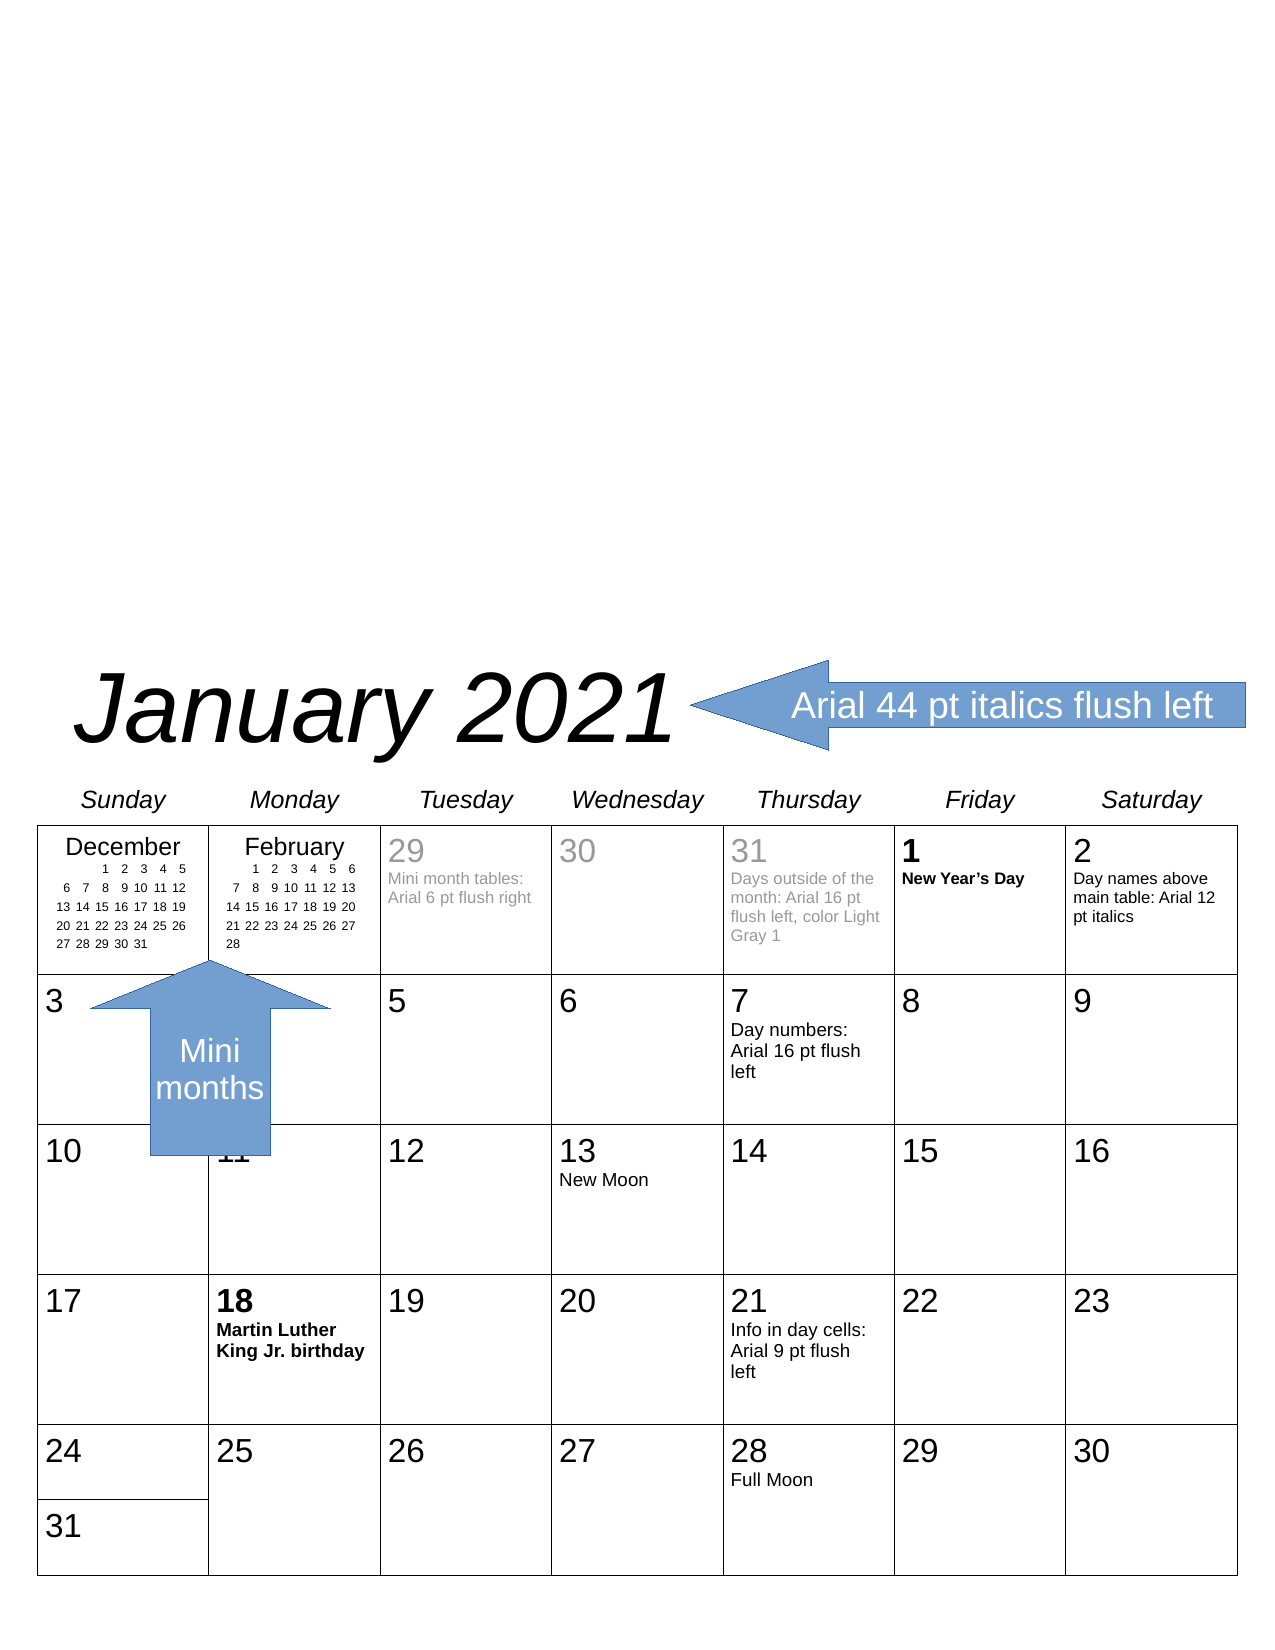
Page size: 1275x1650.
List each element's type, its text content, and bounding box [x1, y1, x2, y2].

table_cell 28 [70, 938, 90, 956]
table_cell [317, 956, 336, 975]
table_cell 20 [336, 900, 356, 919]
table_cell [317, 938, 336, 956]
table_cell 28 Full Moon [724, 1425, 894, 1575]
table_cell 17 [279, 900, 298, 919]
table_cell 16 [109, 900, 128, 919]
table_cell 27 [552, 1425, 723, 1575]
table_cell 22 [240, 919, 259, 938]
table_cell 14 [221, 900, 240, 919]
text_box January 2021 [60, 645, 1231, 772]
table_header 3 [128, 863, 148, 881]
table_cell 27 [336, 919, 356, 938]
table_cell [336, 956, 356, 975]
text_box Mini months [90, 960, 331, 1156]
table_cell 9 [1066, 975, 1237, 1124]
table_cell 26 [167, 919, 186, 938]
table_header Monday [209, 779, 380, 824]
table_cell 18 Martin Luther King Jr. birthday [209, 1275, 380, 1424]
table_cell [90, 956, 109, 975]
table_header Tuesday [380, 779, 552, 824]
table_cell 6 [51, 881, 70, 900]
table_header 4 [148, 863, 167, 881]
table_header 31 Days outside of the month: Arial 16 pt flush left, color Light Gray 1 [724, 826, 894, 974]
table_cell 9 [109, 881, 128, 900]
table_cell 19 [381, 1275, 551, 1424]
table_cell 24 [279, 919, 298, 938]
table_header 6 [336, 863, 356, 881]
table_cell 23 [259, 919, 279, 938]
table_cell 21 [221, 919, 240, 938]
table_cell [298, 956, 317, 975]
table_cell [336, 938, 356, 956]
table_header 2 [259, 863, 279, 881]
table_cell 20 [51, 919, 70, 938]
table_header [70, 863, 90, 881]
table_cell 28 [221, 938, 240, 956]
table_cell 15 [895, 1125, 1065, 1274]
table_cell 10 [128, 881, 148, 900]
table_header Saturday [1066, 779, 1238, 824]
table_cell 16 [1066, 1125, 1237, 1274]
table_cell 29 [895, 1425, 1065, 1575]
table_header 4 [298, 863, 317, 881]
table_cell 25 [148, 919, 167, 938]
table_header February [209, 826, 380, 974]
table_header 30 [552, 826, 723, 974]
table_cell [279, 938, 298, 956]
table_cell [298, 938, 317, 956]
table_cell [51, 956, 70, 975]
table_cell 4 [250, 975, 380, 1124]
table_cell [148, 938, 167, 956]
table_cell 22 [90, 919, 109, 938]
table_header 29 Mini month tables: Arial 6 pt flush right [381, 826, 551, 974]
table_cell 17 [128, 900, 148, 919]
table_cell [221, 956, 240, 971]
table_cell 27 [51, 938, 70, 956]
table_header 1 [90, 863, 109, 881]
table_header [51, 863, 70, 881]
table_cell 30 [1066, 1425, 1237, 1575]
table_cell 3 [38, 975, 170, 1124]
table_cell 10 [279, 881, 298, 900]
table_cell 15 [90, 900, 109, 919]
table_cell 9 [259, 881, 279, 900]
table_cell 26 [317, 919, 336, 938]
table_cell [279, 956, 298, 975]
table_header Sunday [38, 779, 209, 824]
table_header December [38, 826, 208, 974]
table_cell 30 [109, 938, 128, 956]
table_cell [167, 938, 186, 956]
table_cell 7 [221, 881, 240, 900]
table_cell [70, 956, 90, 975]
table_cell 17 [38, 1275, 208, 1424]
table_cell 10 [38, 1125, 208, 1274]
table_cell 18 [148, 900, 167, 919]
text_box Arial 44 pt italics flush left [690, 660, 1246, 751]
table_cell 6 [552, 975, 723, 1124]
table_cell 19 [317, 900, 336, 919]
table_cell [148, 956, 167, 975]
table_cell 29 [90, 938, 109, 956]
table_cell 14 [70, 900, 90, 919]
table_cell 18 [298, 900, 317, 919]
table_cell 31 [38, 1500, 208, 1575]
table_cell 12 [381, 1125, 551, 1274]
table_cell 19 [167, 900, 186, 919]
table_cell 11 [298, 881, 317, 900]
table_cell 8 [240, 881, 259, 900]
table_cell 21 [70, 919, 90, 938]
table_cell 8 [90, 881, 109, 900]
table_header 1 New Year’s Day [895, 826, 1065, 974]
table_cell [259, 938, 279, 956]
table_header 1 [240, 863, 259, 881]
table_cell [240, 938, 259, 956]
table_cell [109, 956, 128, 975]
table_cell 13 New Moon [552, 1125, 723, 1274]
table_cell 11 [209, 1125, 380, 1274]
table_header 2 [109, 863, 128, 881]
table_cell 12 [317, 881, 336, 900]
table_cell 24 [38, 1425, 208, 1499]
table_cell 23 [109, 919, 128, 938]
table_cell 20 [552, 1275, 723, 1424]
table_cell 12 [167, 881, 186, 900]
table_cell 24 [128, 919, 148, 938]
table_header 2 Day names above main table: Arial 12 pt italics [1066, 826, 1237, 974]
table_header Thursday [723, 779, 895, 824]
table_cell [240, 956, 259, 975]
table_cell 31 [128, 938, 148, 956]
table_cell 11 [148, 881, 167, 900]
table_header 5 [317, 863, 336, 881]
table_cell 14 [724, 1125, 894, 1274]
table_header [221, 863, 240, 881]
table_cell 7 Day numbers: Arial 16 pt flush left [724, 975, 894, 1124]
table_cell 15 [240, 900, 259, 919]
table_cell 22 [895, 1275, 1065, 1424]
table_header Wednesday [552, 779, 723, 824]
table_cell 13 [336, 881, 356, 900]
table_cell 5 [381, 975, 551, 1124]
table_cell [167, 956, 186, 975]
table_header 5 [167, 863, 186, 881]
table_cell 25 [209, 1425, 380, 1575]
table_cell 16 [259, 900, 279, 919]
table_cell 7 [70, 881, 90, 900]
table_cell [259, 956, 279, 975]
table_cell 13 [51, 900, 70, 919]
table_cell 26 [381, 1425, 551, 1575]
table_header 3 [279, 863, 298, 881]
table_cell 8 [895, 975, 1065, 1124]
table_cell 23 [1066, 1275, 1237, 1424]
table_cell [128, 956, 148, 975]
table_cell 21 Info in day cells: Arial 9 pt flush left [724, 1275, 894, 1424]
table_header Friday [895, 779, 1066, 824]
table_cell 25 [298, 919, 317, 938]
